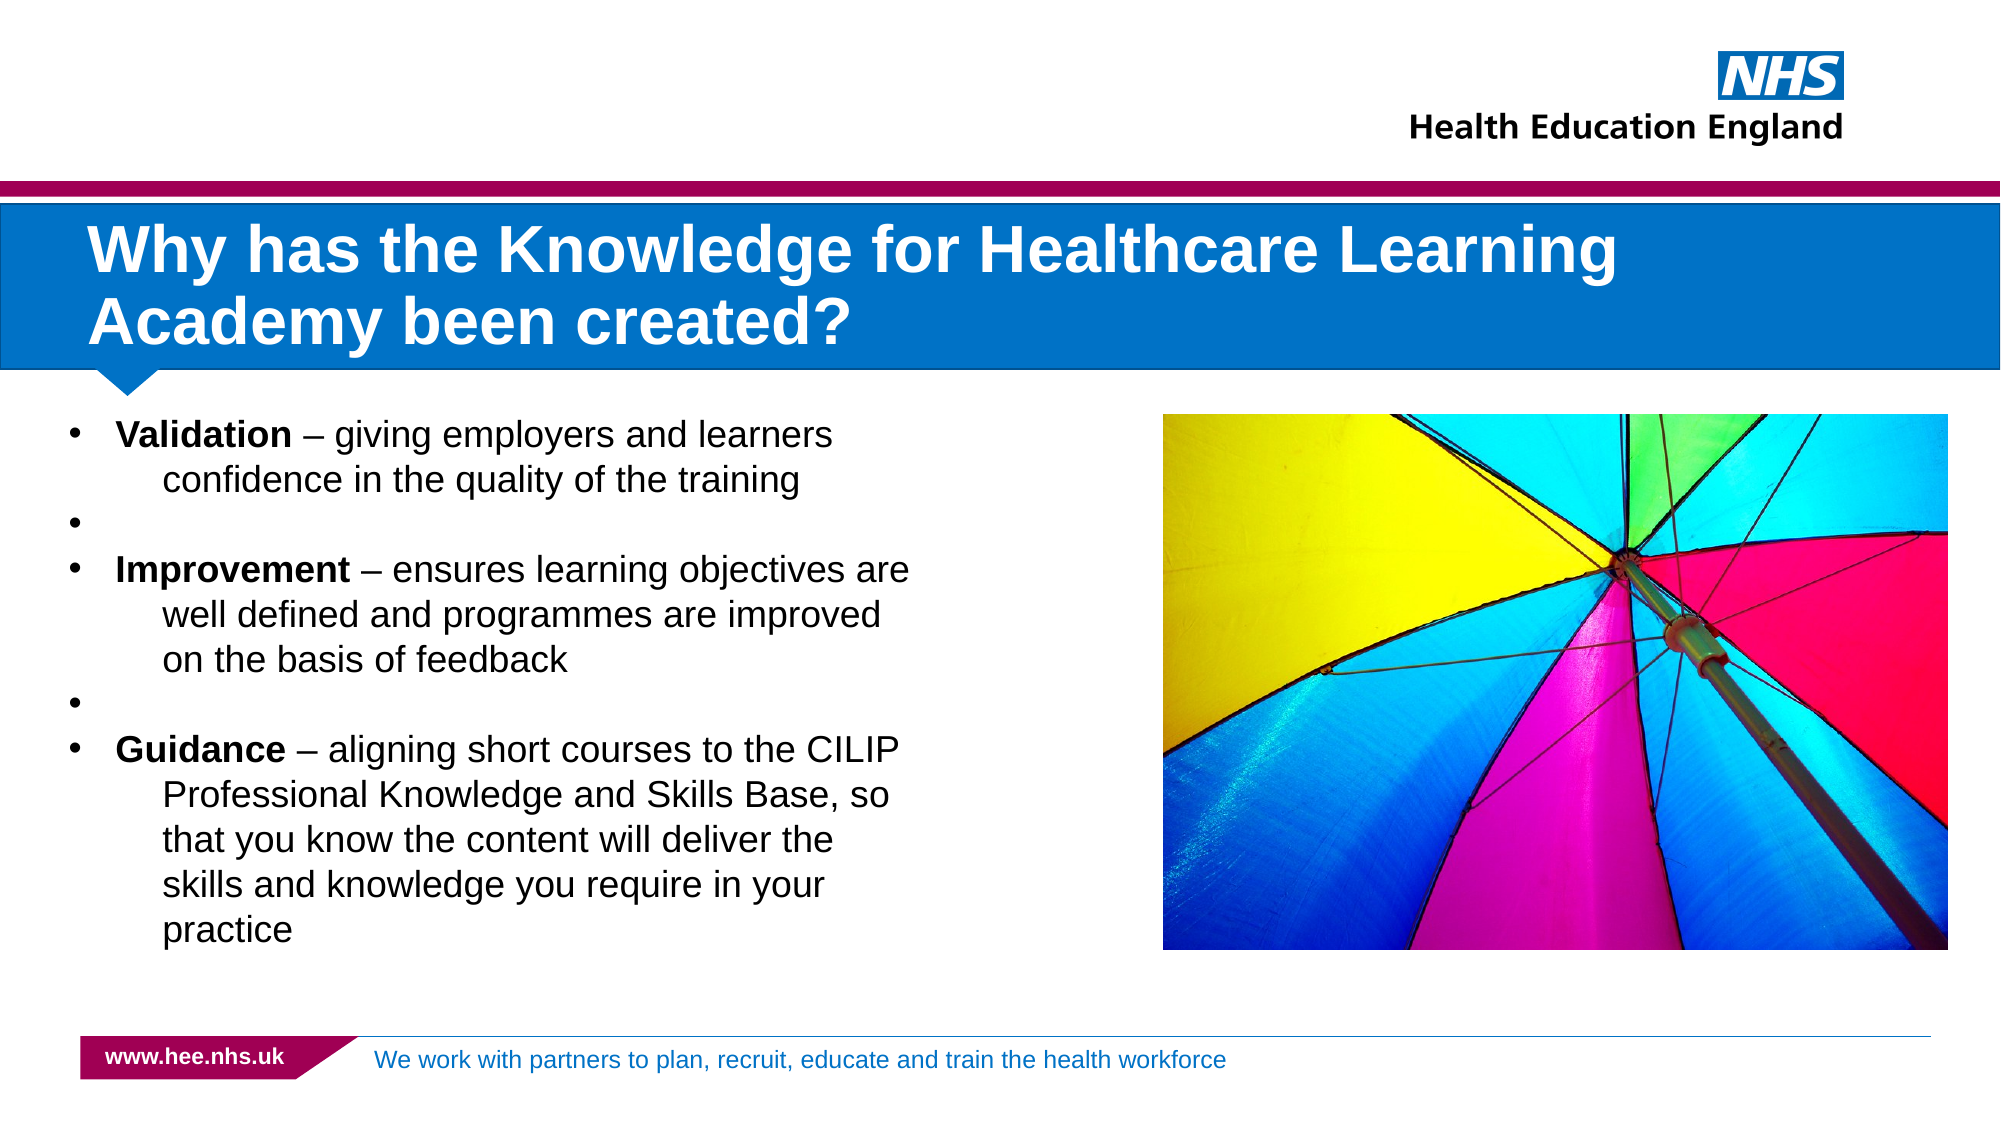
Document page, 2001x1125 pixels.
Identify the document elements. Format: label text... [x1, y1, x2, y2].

text_box Validation – giving employers and learners confidence in the quality of the training Improvement – ensures learning objectives are well defined and programmes are improved on the basis of feedback Guidance – aligning short courses to the CILIP Professional Knowledge and Skills Base, so that you know the content will deliver the skills and knowledge you require in your practice [53, 402, 934, 964]
title Why has the Knowledge for Healthcare Learning Academy been created? [72, 204, 1931, 369]
picture [1163, 414, 1948, 950]
